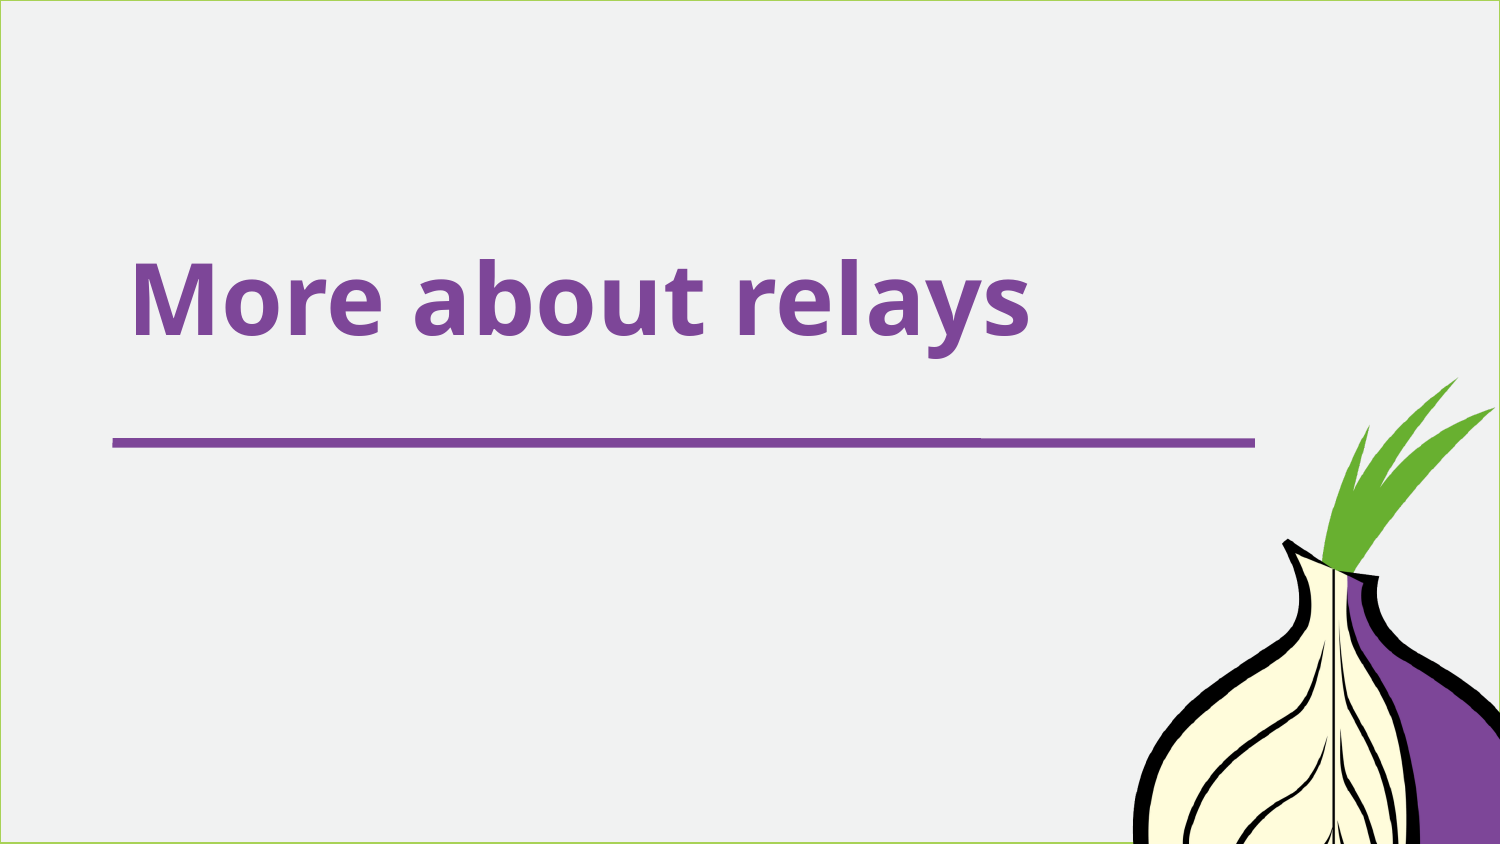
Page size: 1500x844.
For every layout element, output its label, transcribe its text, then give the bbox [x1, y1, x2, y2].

text_box More about relays [112, 148, 1387, 443]
picture [1122, 377, 1500, 844]
